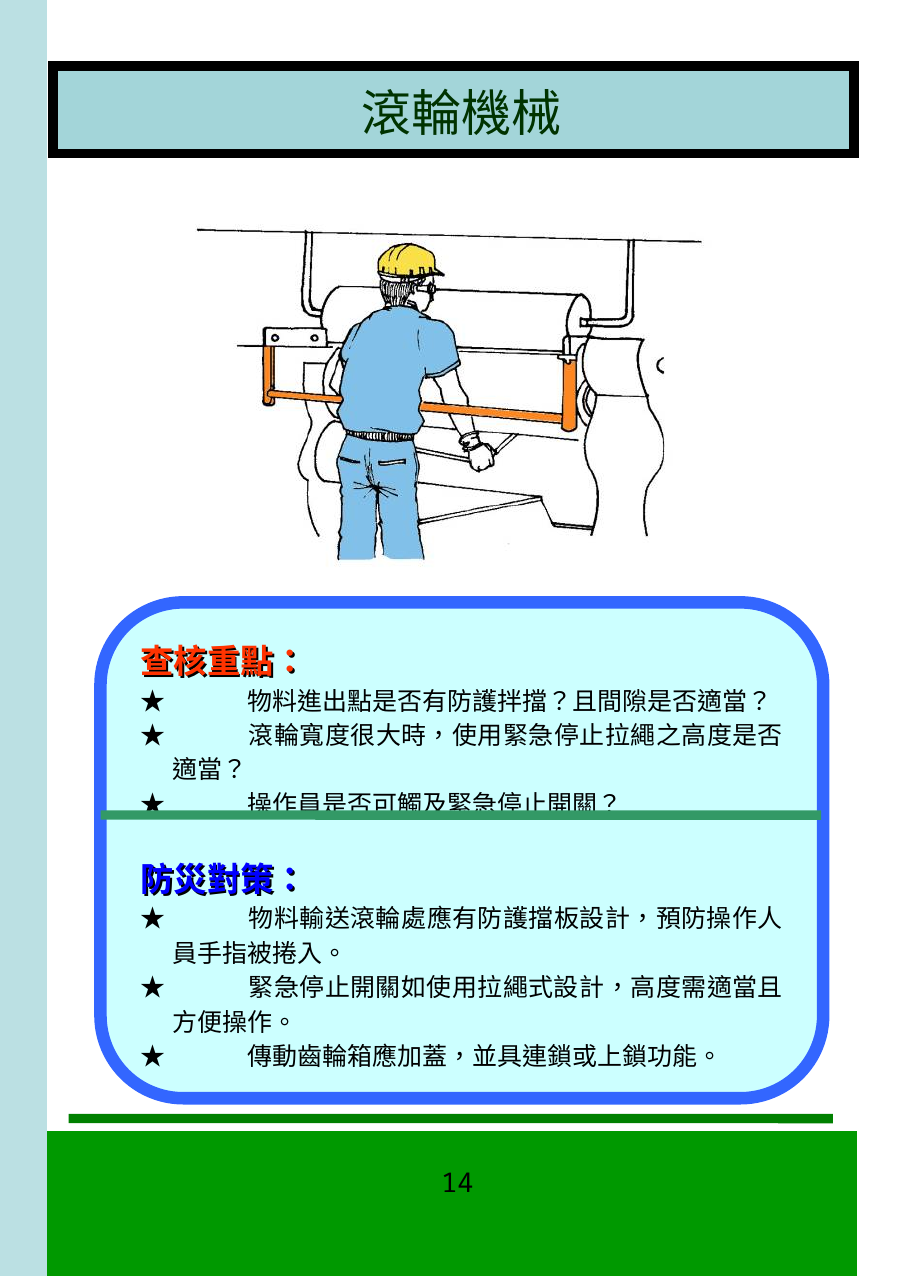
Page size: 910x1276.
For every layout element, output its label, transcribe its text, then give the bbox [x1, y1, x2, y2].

picture [171, 177, 718, 579]
text_box [0, 0, 47, 1276]
text_box 14 [422, 1157, 493, 1207]
text_box 滾輪機械 [244, 69, 679, 154]
text_box 查核重點： ★ 物料進出點是否有防護拌擋？且間隙是否適當？ ★ 滾輪寬度很大時，使用緊急停止拉繩之高度是否適當？ ★ 操作員是否可觸及緊急停止開關？ 防災對策： ★ 物料輸送滾輪處應有防護擋板設計，預防操作人員手指被捲入。 ★ 緊急停止開關如使用拉繩式設計，高度需適當且方便操作。 ★ 傳動齒輪箱應加蓋，並具連鎖或上鎖功能。 [100, 602, 824, 1099]
